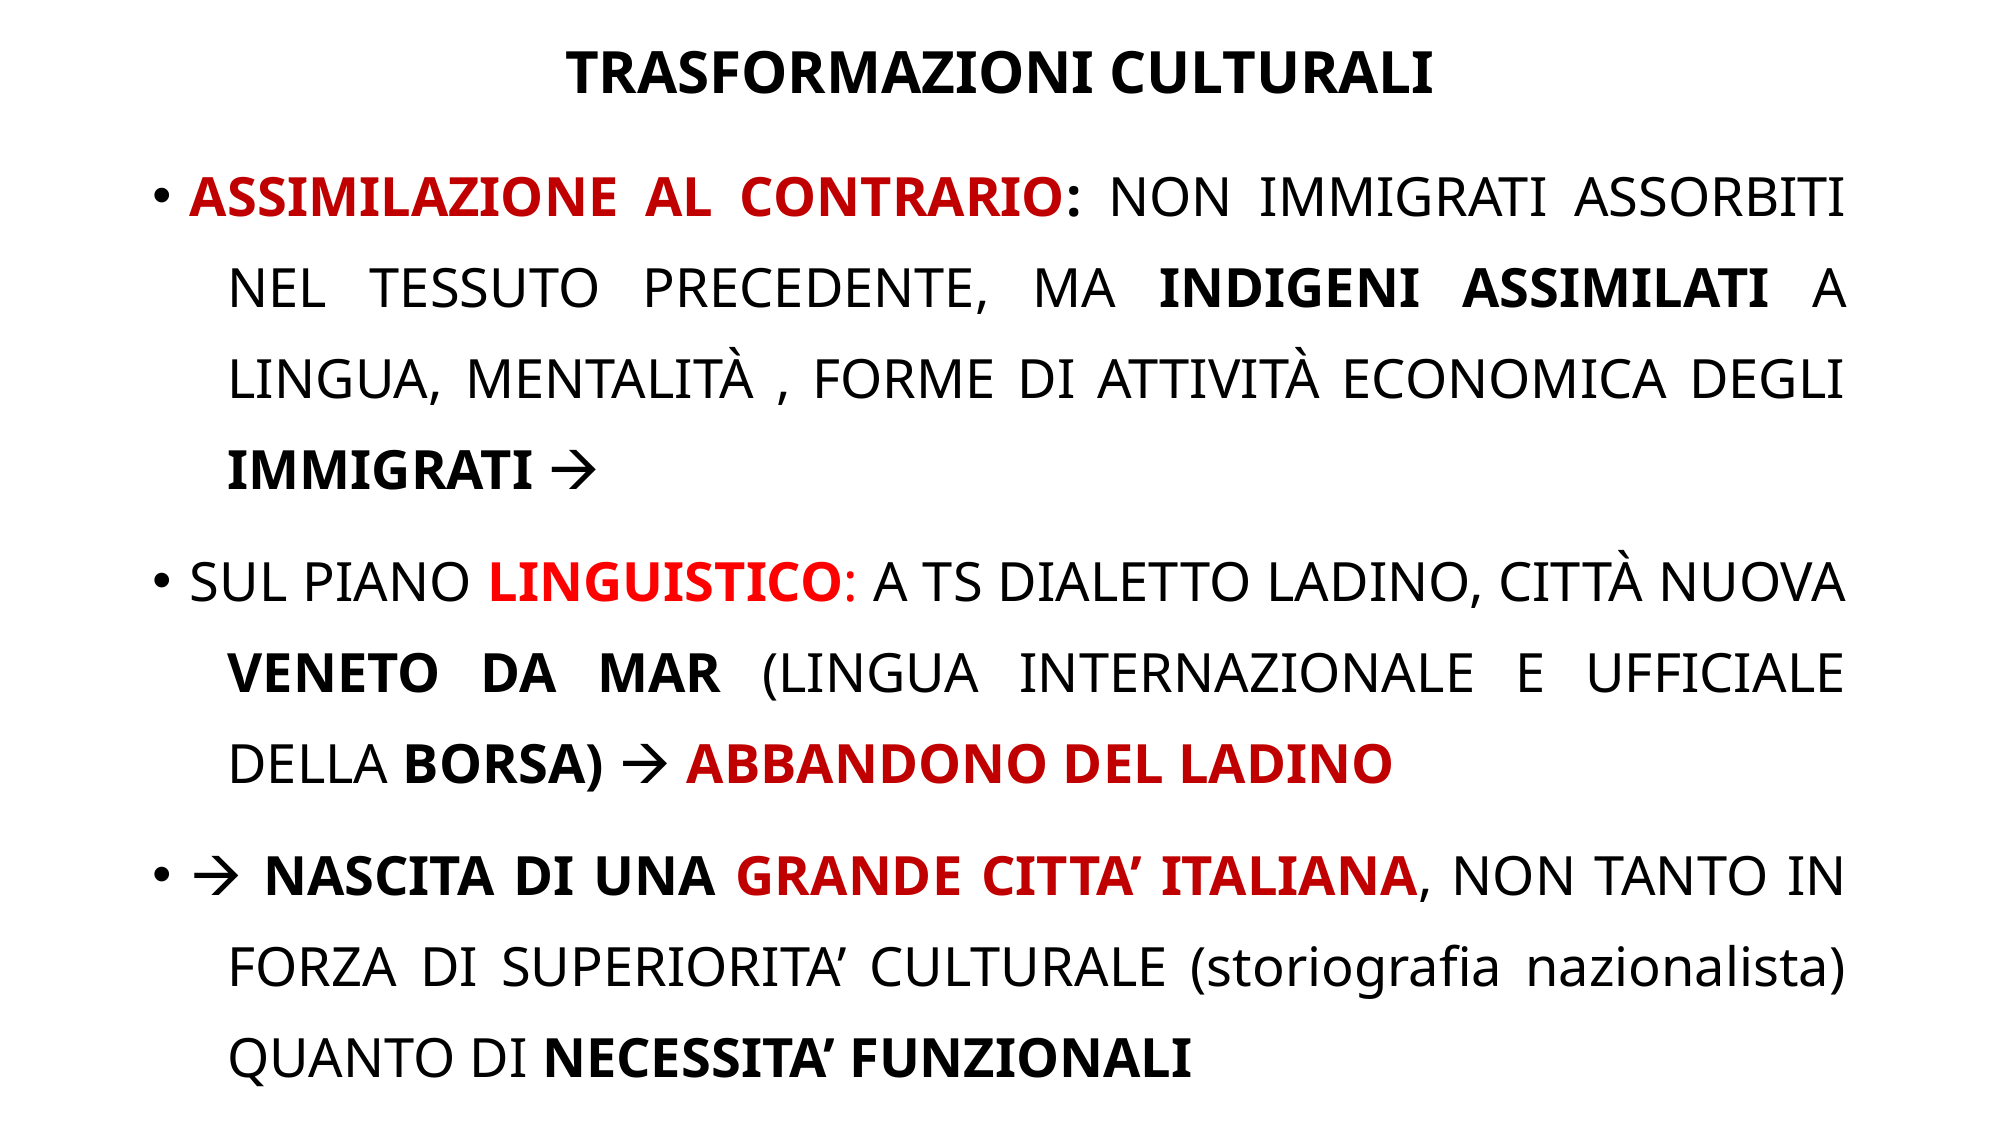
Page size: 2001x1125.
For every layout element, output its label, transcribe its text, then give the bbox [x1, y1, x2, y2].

title TRASFORMAZIONI CULTURALI [137, 21, 1863, 128]
list ASSIMILAZIONE AL CONTRARIO: NON IMMIGRATI ASSORBITI NEL TESSUTO PRECEDENTE, MA INDIGENI ASSIMILATI A LINGUA, MENTALITÀ , FORME DI ATTIVITÀ ECONOMICA DEGLI IMMIGRATI  SUL PIANO LINGUISTICO: A TS DIALETTO LADINO, CITTÀ NUOVA VENETO DA MAR (LINGUA INTERNAZIONALE E UFFICIALE DELLA BORSA)  ABBANDONO DEL LADINO  NASCITA DI UNA GRANDE CITTA’ ITALIANA, NON TANTO IN FORZA DI SUPERIORITA’ CULTURALE (storiografia nazionalista) QUANTO DI NECESSITA’ FUNZIONALI [137, 128, 1863, 1125]
